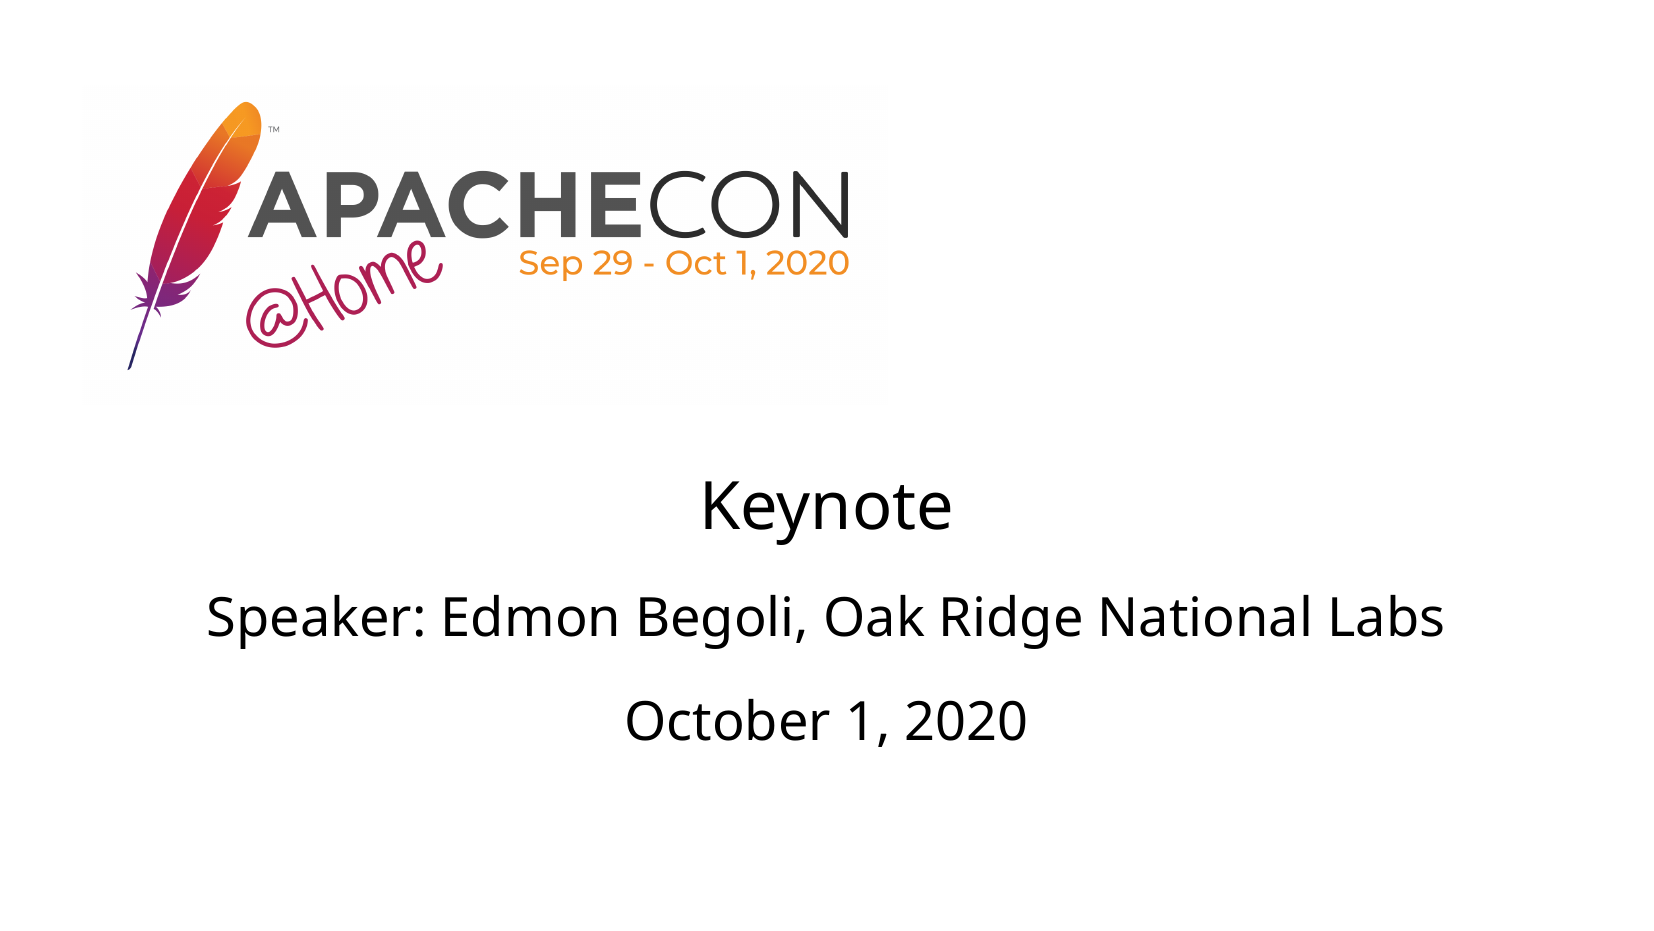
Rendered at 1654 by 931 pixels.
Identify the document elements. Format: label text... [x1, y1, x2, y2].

list Keynote Speaker: Edmon Begoli, Oak Ridge National Labs October 1, 2020 [82, 217, 1571, 758]
picture [82, 85, 888, 406]
